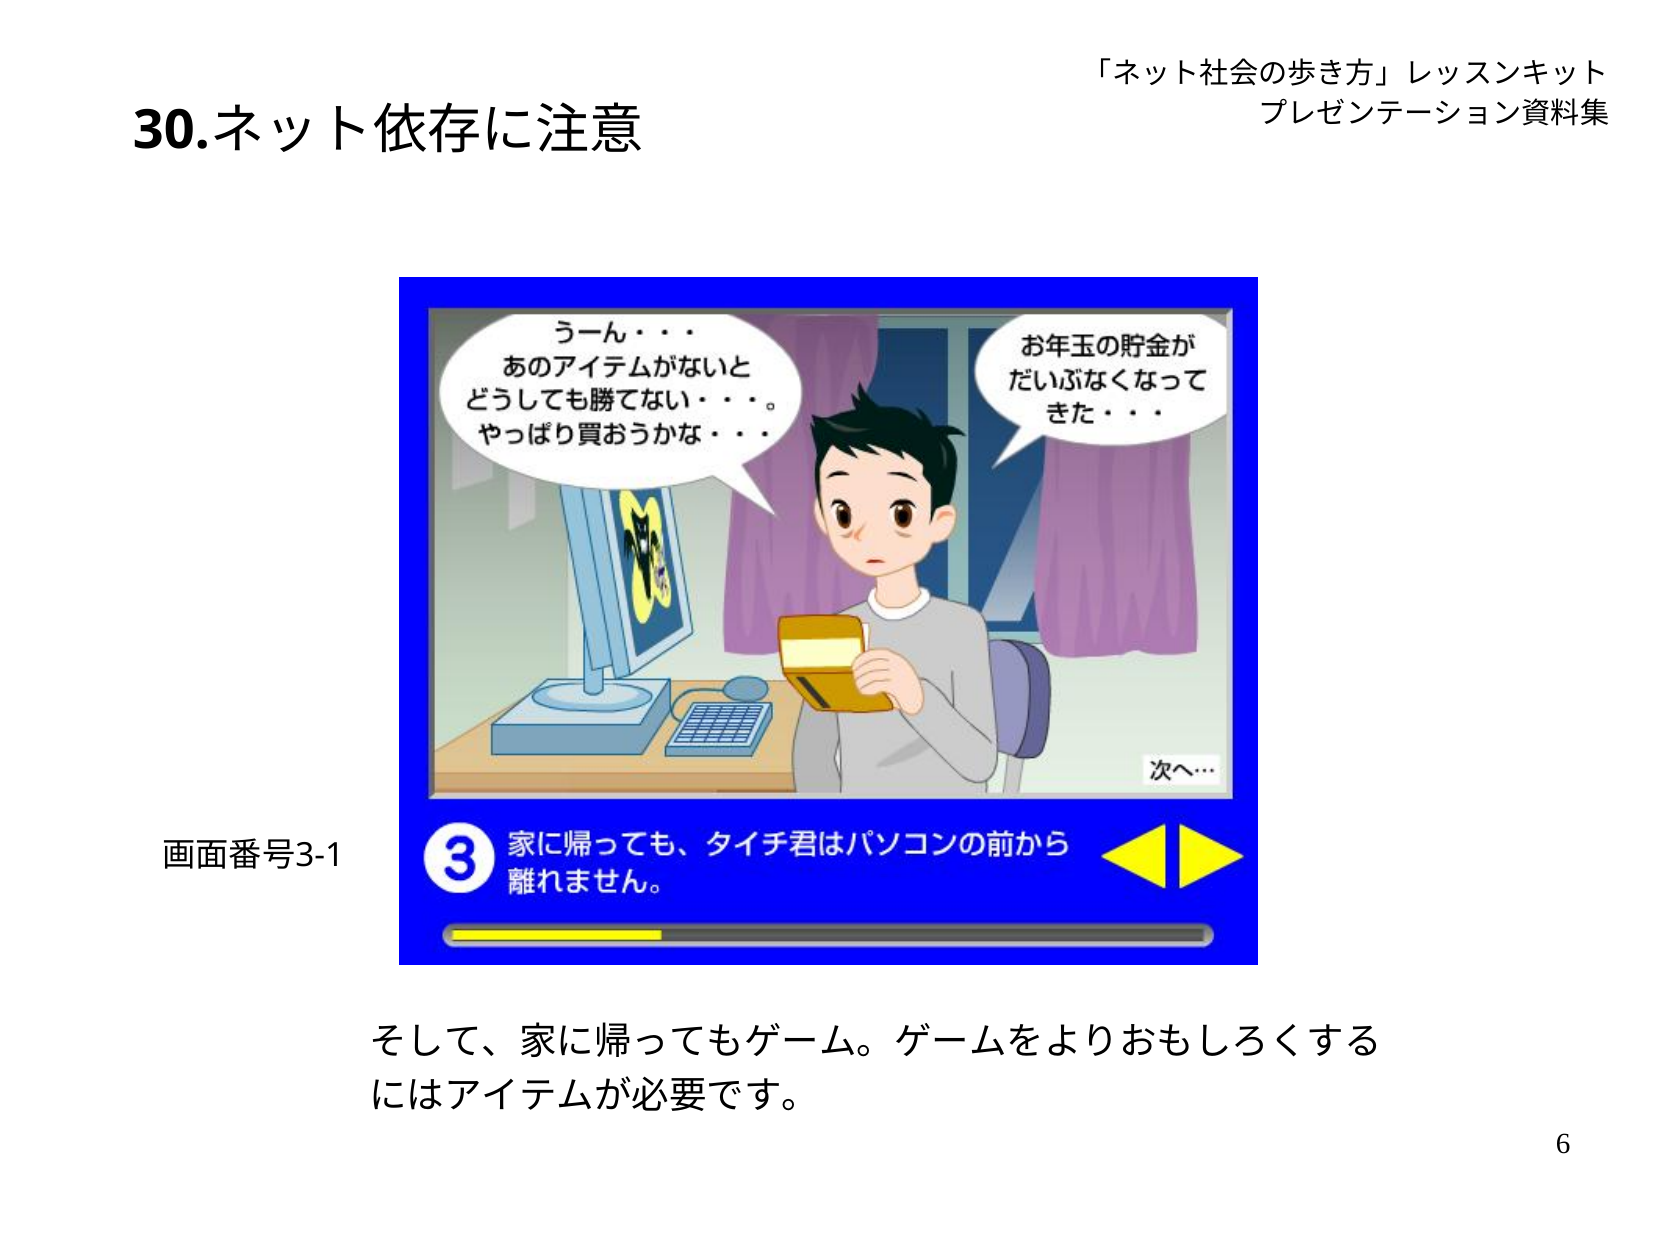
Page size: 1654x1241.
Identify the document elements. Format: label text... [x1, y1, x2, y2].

text_box そして、家に帰ってもゲーム。ゲームをよりおもしろくするにはアイテムが必要です。 [354, 1003, 1418, 1128]
picture [399, 277, 1258, 965]
text_box 30.ネット依存に注意 [118, 88, 1093, 169]
text_box 画面番号3-1 [147, 826, 384, 882]
text_box 「ネット社会の歩き方」レッスンキット プレゼンテーション資料集 [1062, 44, 1625, 139]
